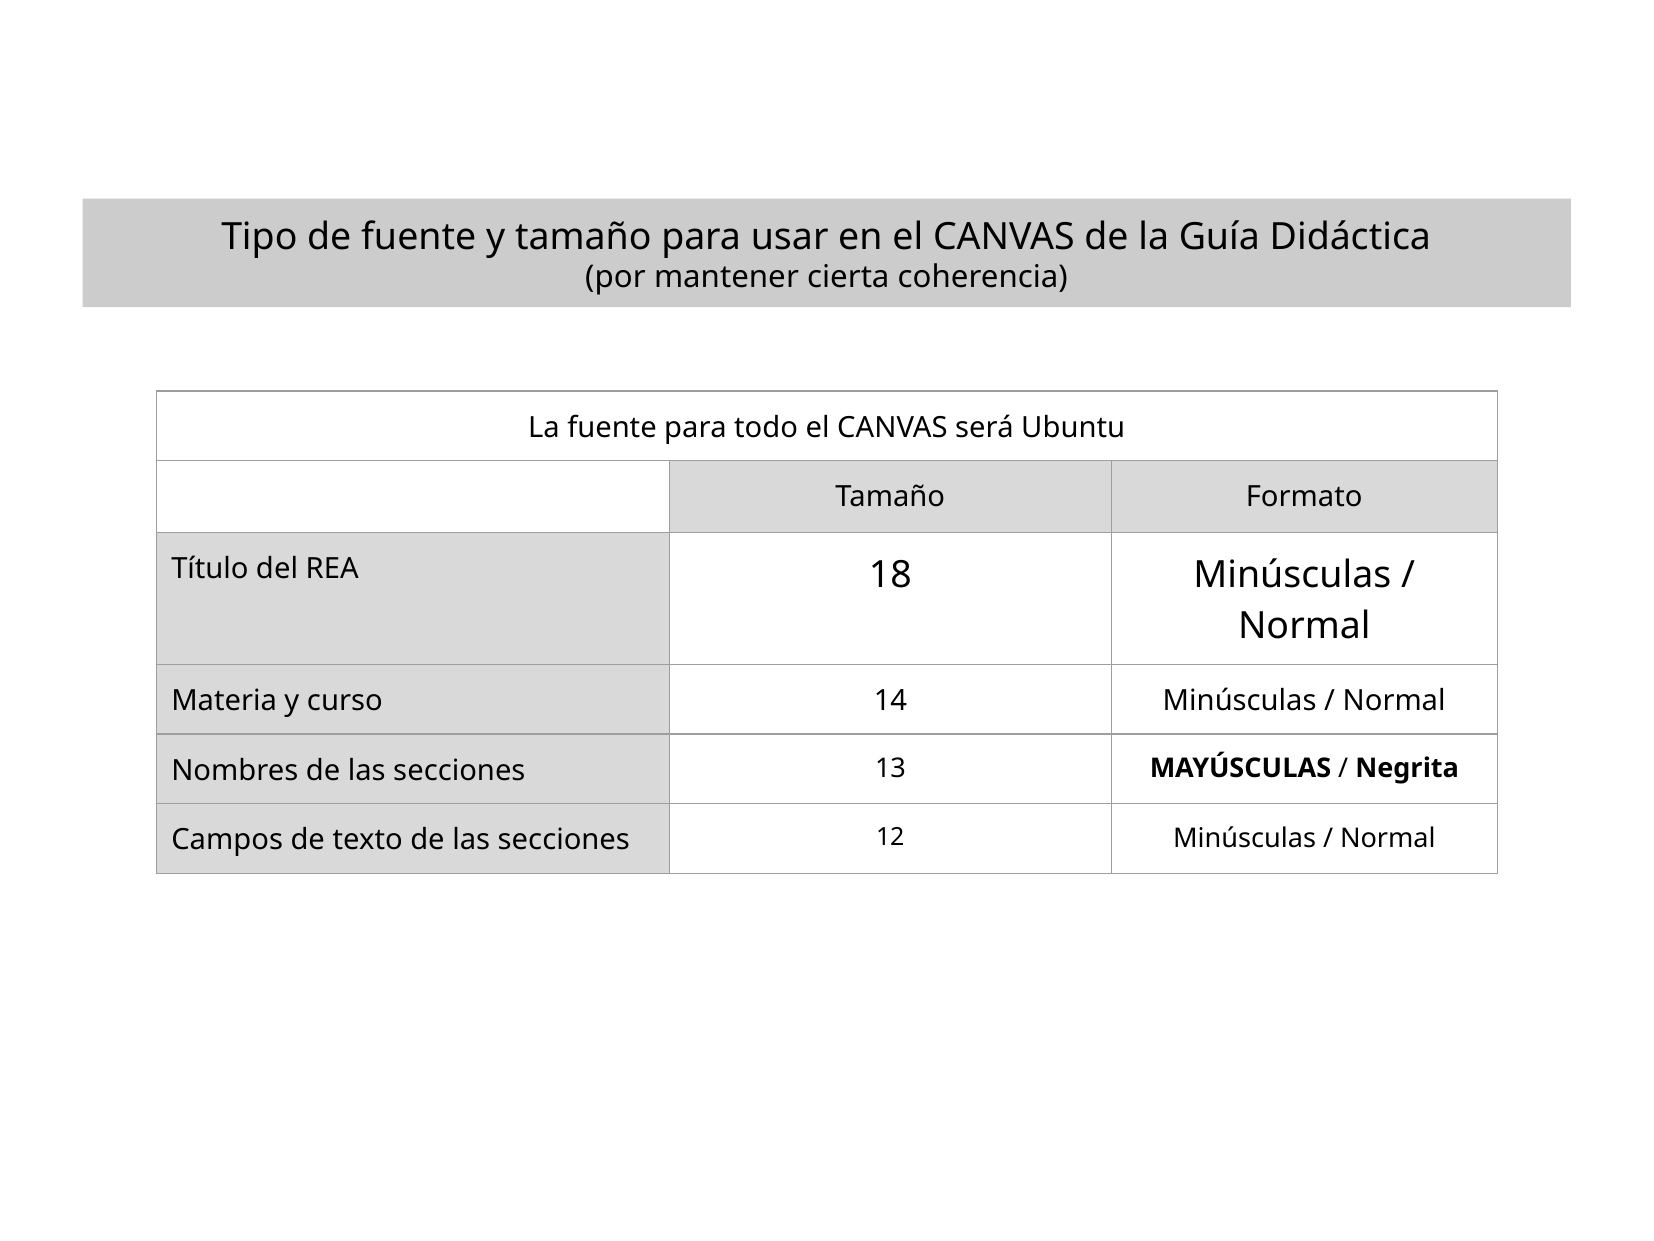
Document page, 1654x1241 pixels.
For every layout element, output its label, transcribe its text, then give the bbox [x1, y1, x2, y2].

table_cell Minúsculas / Normal [1112, 665, 1497, 733]
table_cell MAYÚSCULAS / Negrita [1112, 735, 1497, 803]
table_cell 12 [670, 804, 1111, 873]
table_header La fuente para todo el CANVAS será Ubuntu [157, 392, 1497, 460]
title Tipo de fuente y tamaño para usar en el CANVAS de la Guía Didáctica (por mantener cierta coherencia) [82, 198, 1571, 308]
table_cell Título del REA [157, 533, 669, 664]
table_cell 13 [670, 735, 1111, 803]
table_cell Nombres de las secciones [157, 735, 669, 803]
table_cell Tamaño [670, 461, 1111, 532]
table_cell 18 [670, 533, 1111, 664]
table_cell Campos de texto de las secciones [157, 804, 669, 873]
table_cell Minúsculas / Normal [1112, 533, 1497, 664]
table_cell Materia y curso [157, 665, 669, 733]
table_cell Minúsculas / Normal [1112, 804, 1497, 873]
table_cell [157, 461, 669, 532]
table_cell Formato [1112, 461, 1497, 532]
table_cell 14 [670, 665, 1111, 733]
